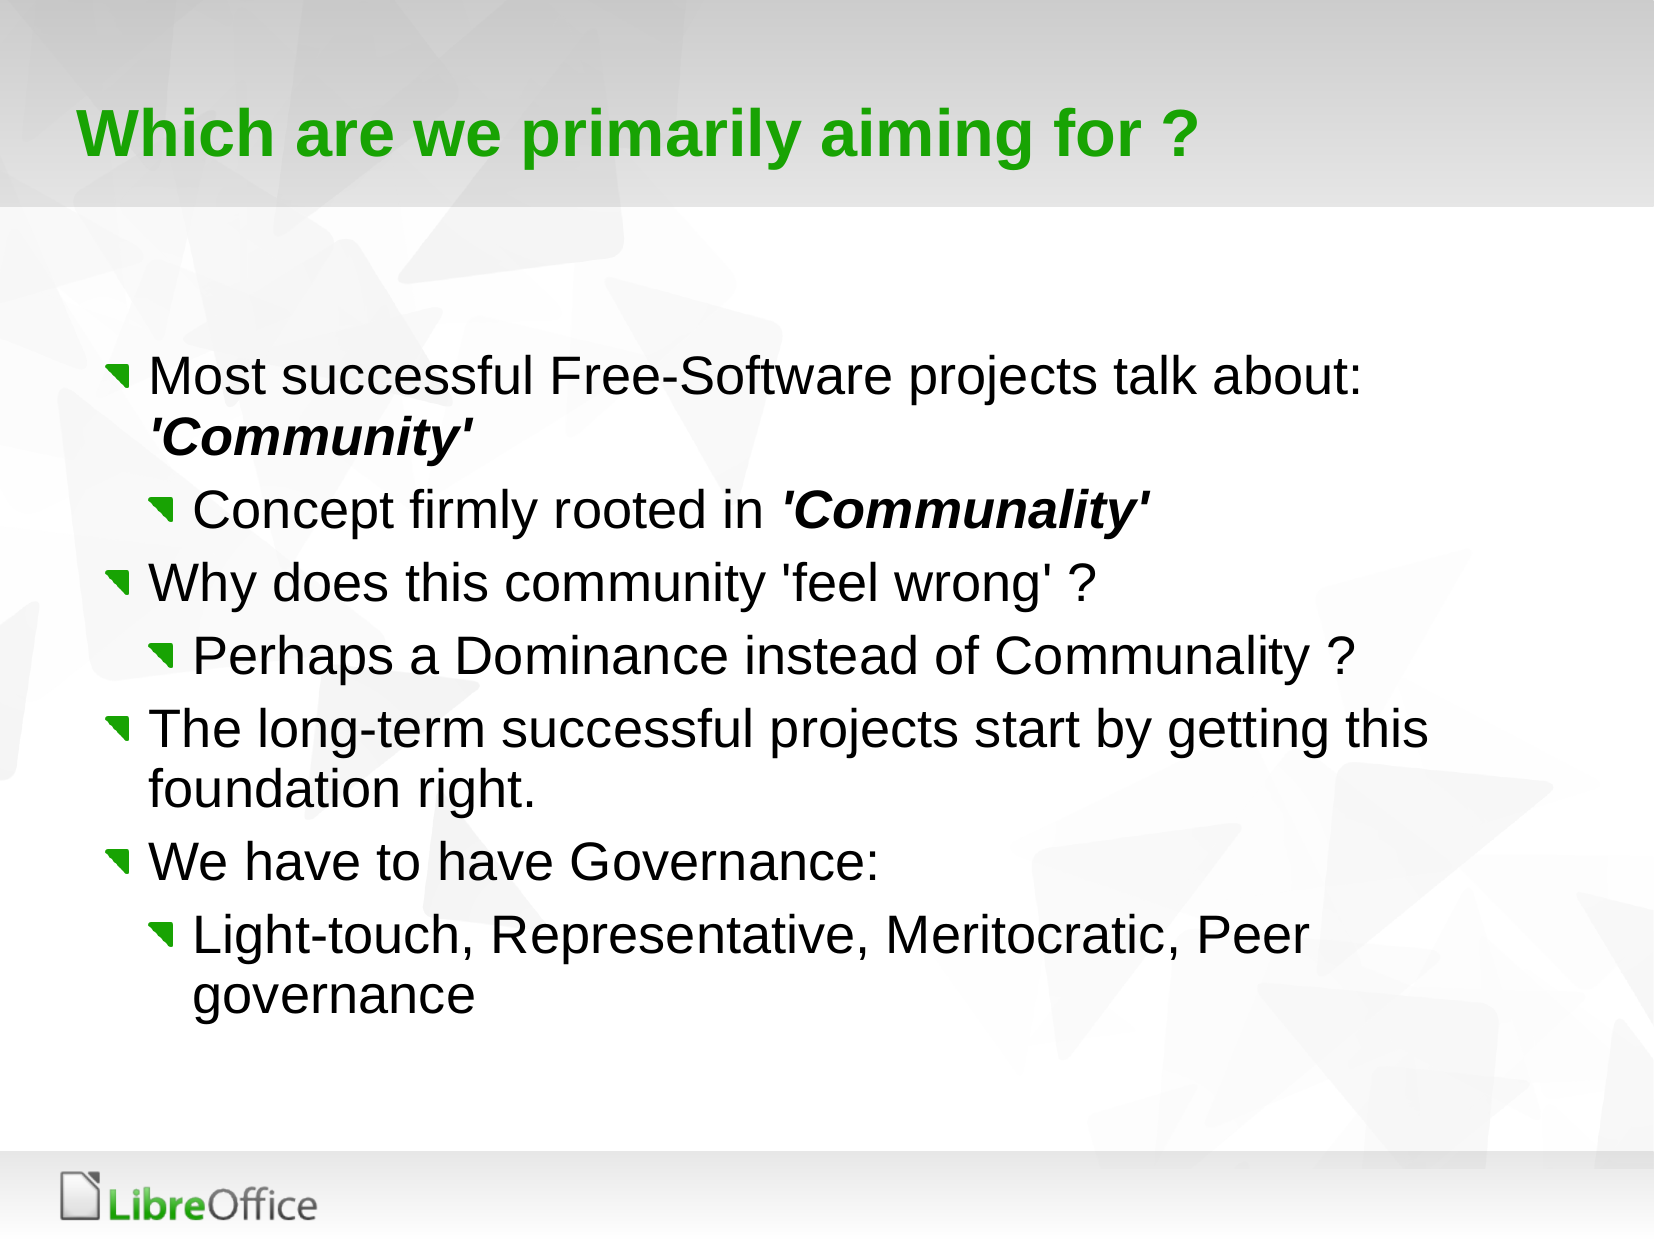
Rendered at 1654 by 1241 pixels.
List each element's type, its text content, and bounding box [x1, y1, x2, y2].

picture [41, 1152, 337, 1240]
picture [915, 548, 1654, 1169]
title Which are we primarily aiming for ? [76, 29, 1565, 237]
list Most successful Free-Software projects talk about: 'Community' Concept firmly rooted in 'Communality' Why does this community 'feel wrong' ? Perhaps a Dominance instead of Communality ? The long-term successful projects start by getting this foundation right. We have to have Governance: Light-touch, Representative, Meritocratic, Peer governance [105, 345, 1561, 1051]
picture [0, 0, 783, 931]
